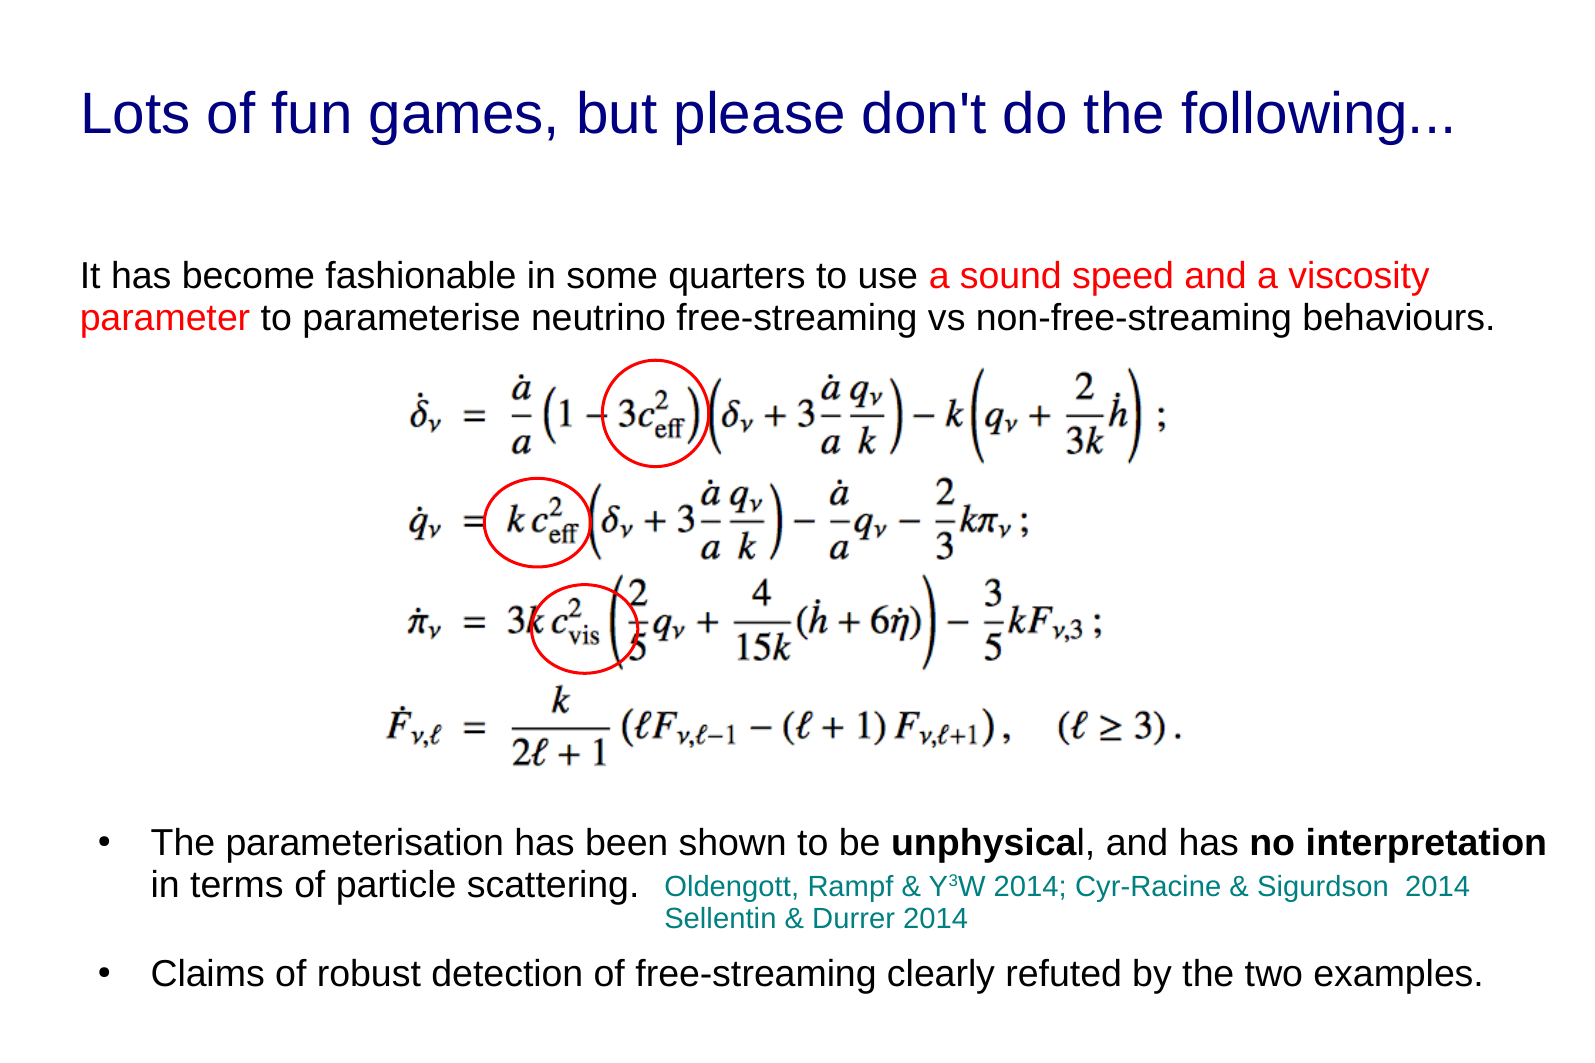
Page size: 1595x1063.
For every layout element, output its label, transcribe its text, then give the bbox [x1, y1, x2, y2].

title Lots of fun games, but please don't do the following... [79, 32, 1515, 195]
list The parameterisation has been shown to be unphysical, and has no interpretation in terms of particle scattering. Claims of robust detection of free-streaming clearly refuted by the two examples. [79, 821, 1560, 1024]
list It has become fashionable in some quarters to use a sound speed and a viscosity parameter to parameterise neutrino free-streaming vs non-free-streaming behaviours. [79, 254, 1518, 338]
picture [377, 356, 1203, 779]
